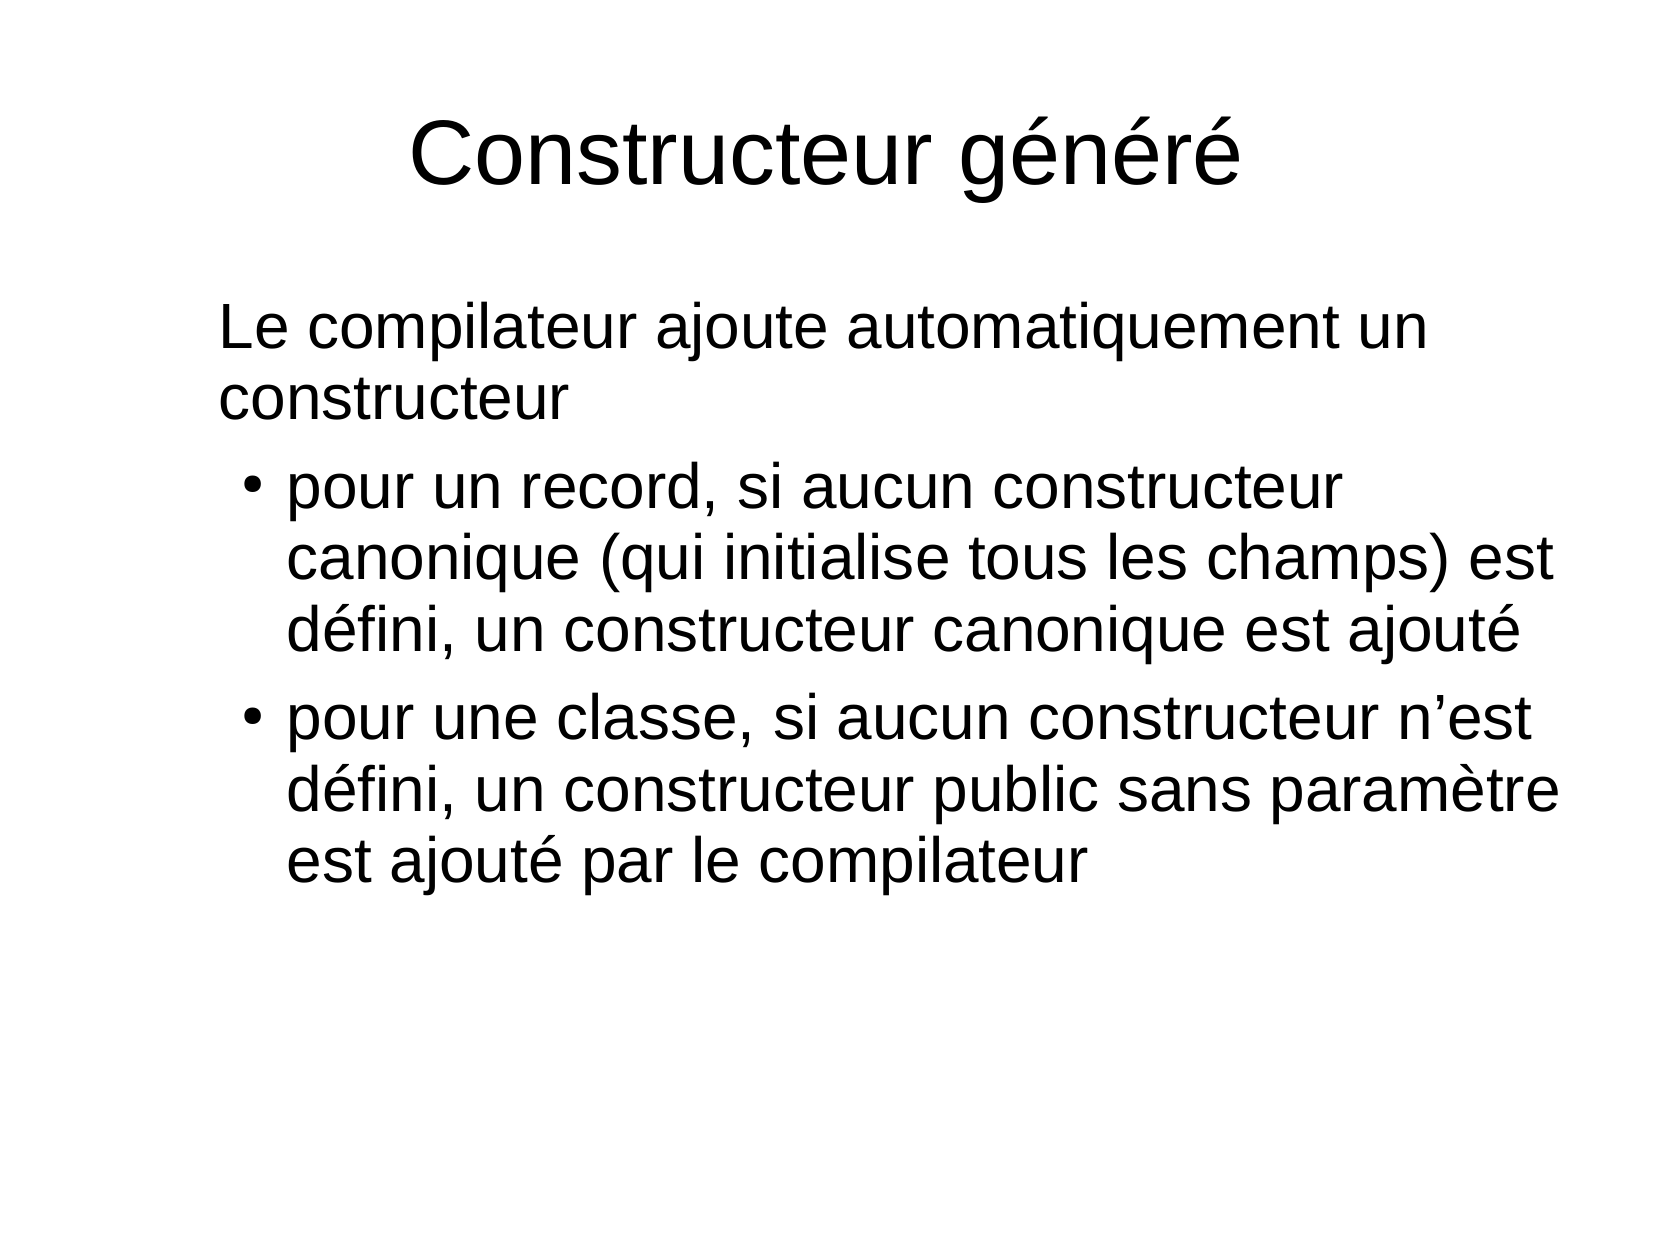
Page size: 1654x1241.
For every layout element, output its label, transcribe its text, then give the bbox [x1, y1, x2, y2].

list Le compilateur ajoute automatiquement un constructeur pour un record, si aucun constructeur canonique (qui initialise tous les champs) est défini, un constructeur canonique est ajouté pour une classe, si aucun constructeur n’est défini, un constructeur public sans paramètre est ajouté par le compilateur [82, 290, 1571, 976]
title Constructeur généré [82, 49, 1571, 257]
